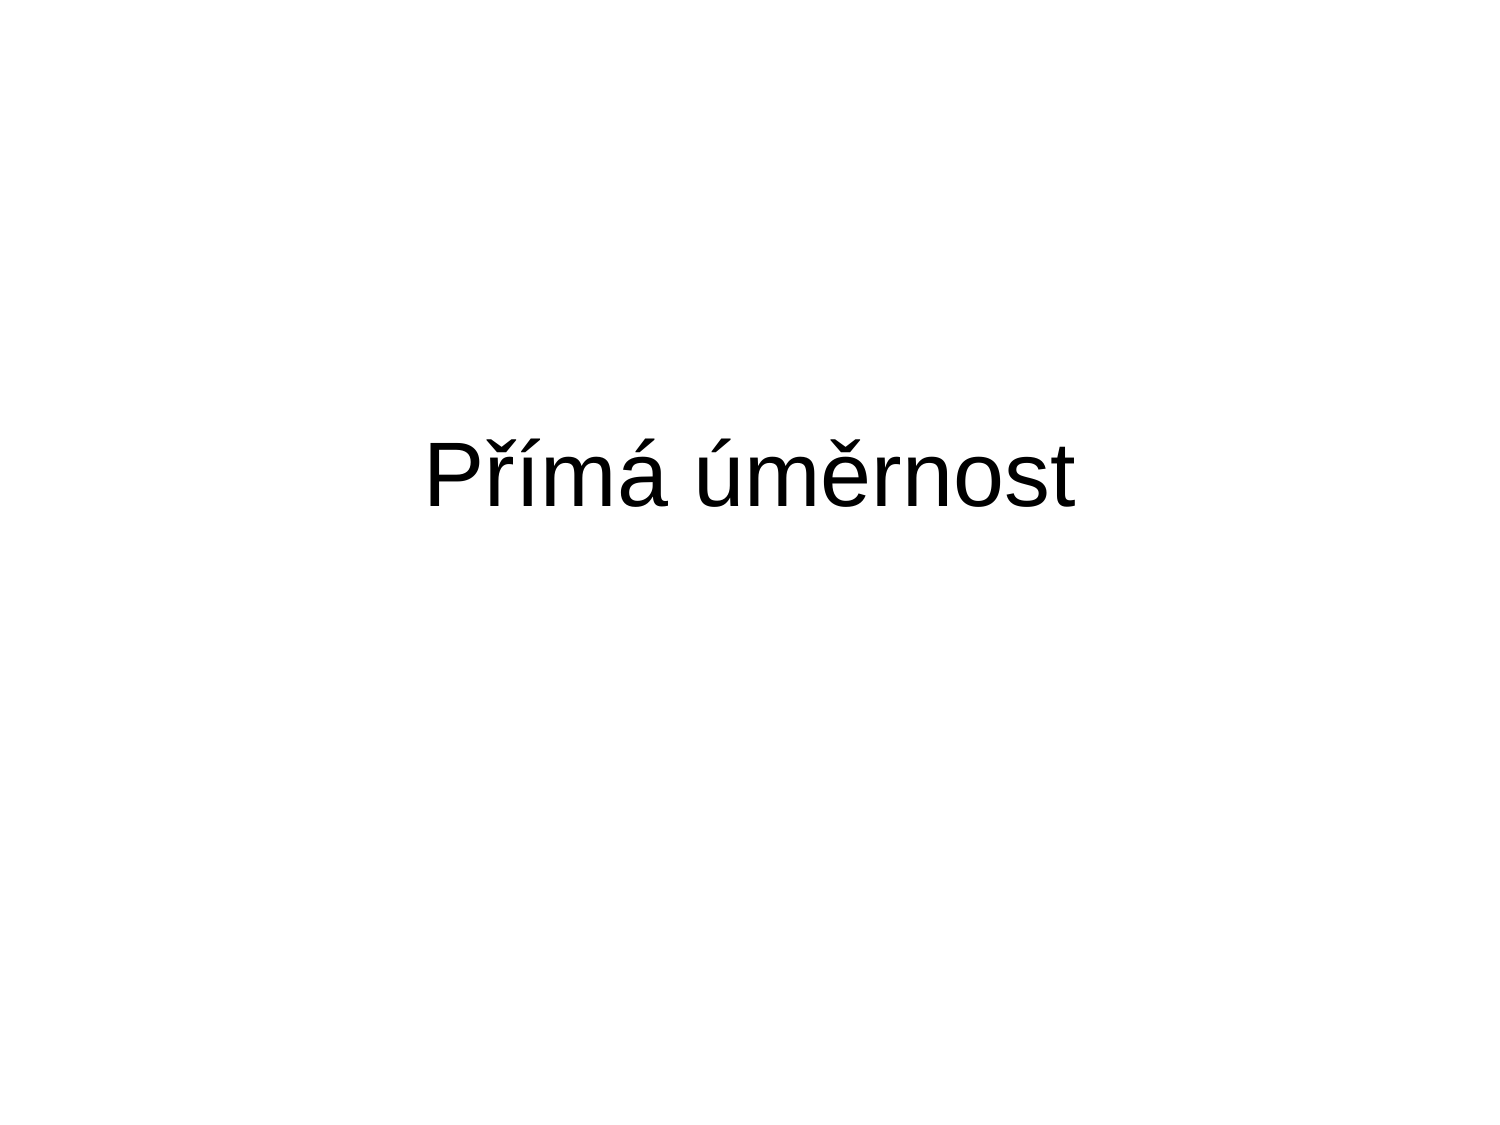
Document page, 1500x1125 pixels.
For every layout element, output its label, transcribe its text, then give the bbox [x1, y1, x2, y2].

title Přímá úměrnost [112, 349, 1388, 591]
